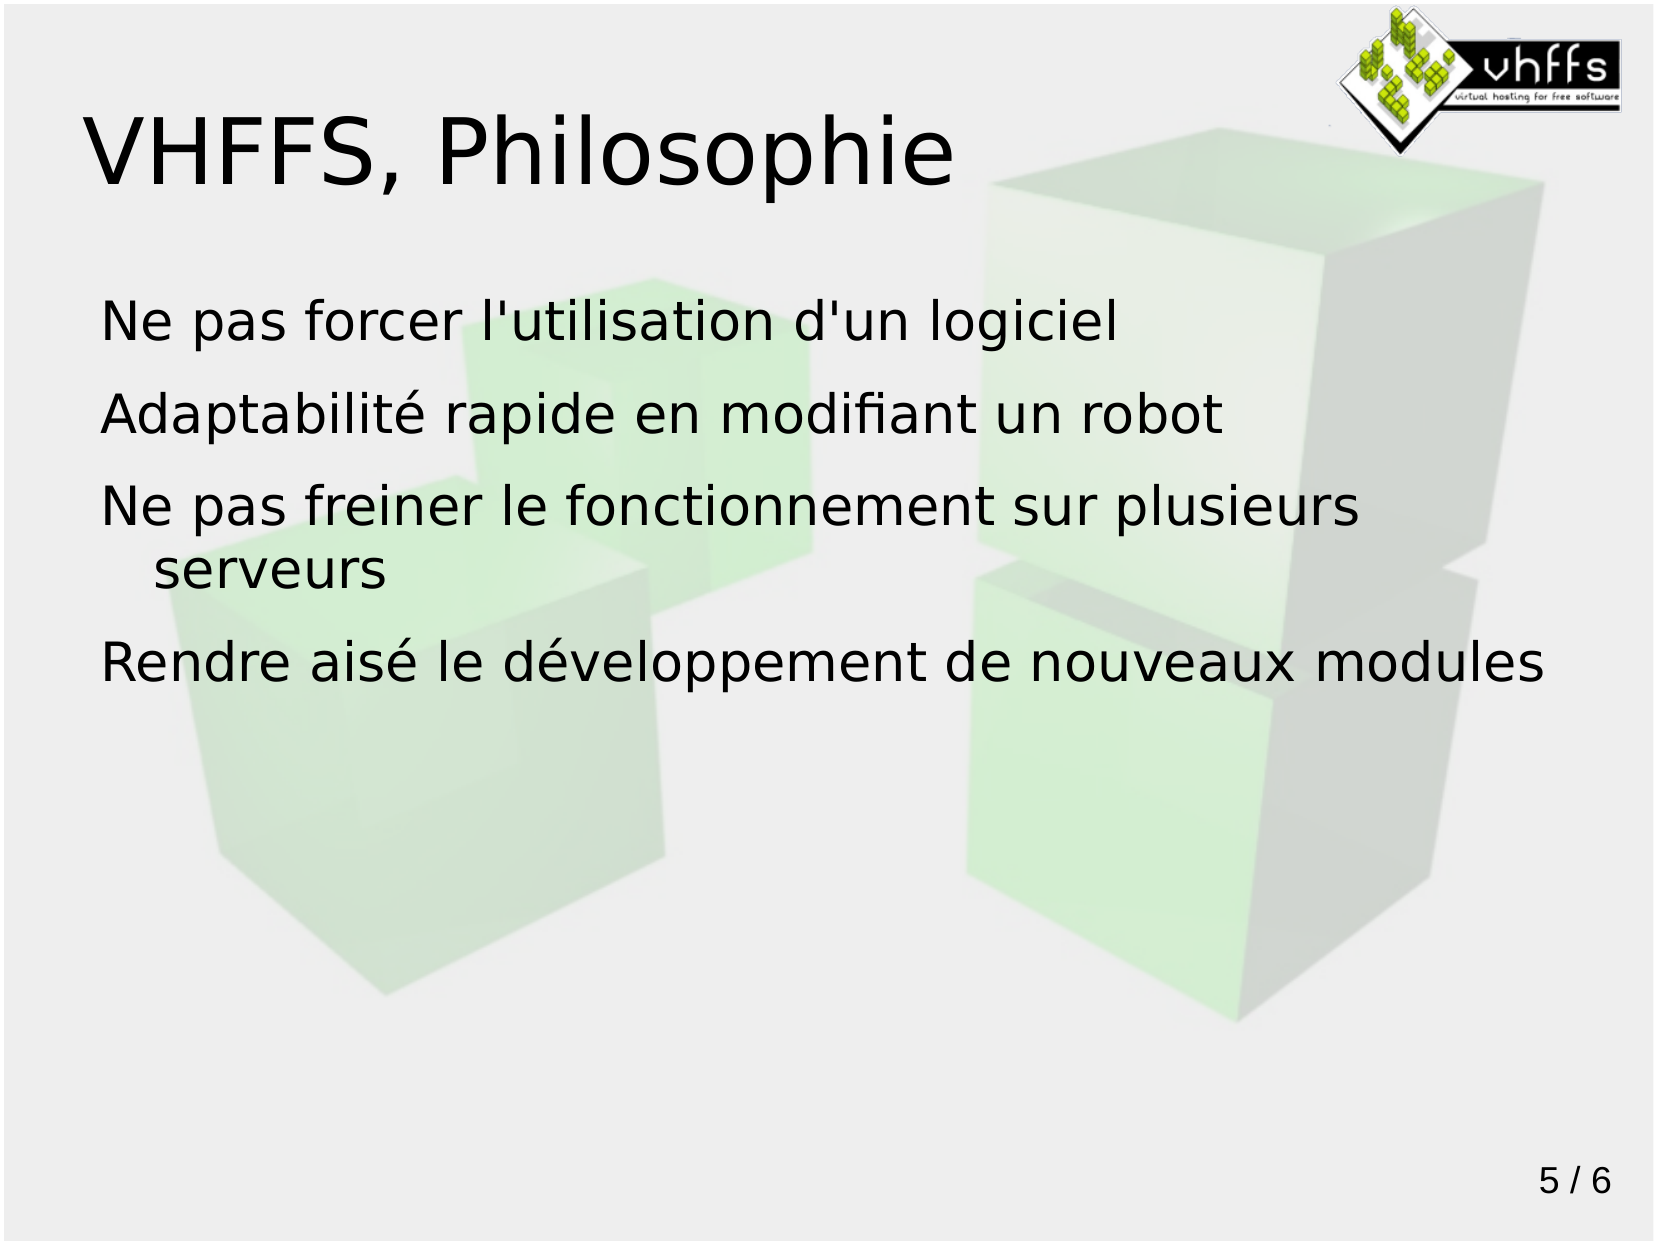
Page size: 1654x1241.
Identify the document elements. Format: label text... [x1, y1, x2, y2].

text_box <numéro> / 6 [1328, 1151, 1627, 1225]
list Ne pas forcer l'utilisation d'un logiciel Adaptabilité rapide en modifiant un robot Ne pas freiner le fonctionnement sur plusieurs serveurs Rendre aisé le développement de nouveaux modules [82, 290, 1571, 1094]
title VHFFS, Philosophie [82, 49, 1571, 257]
picture [4, 0, 1654, 1241]
